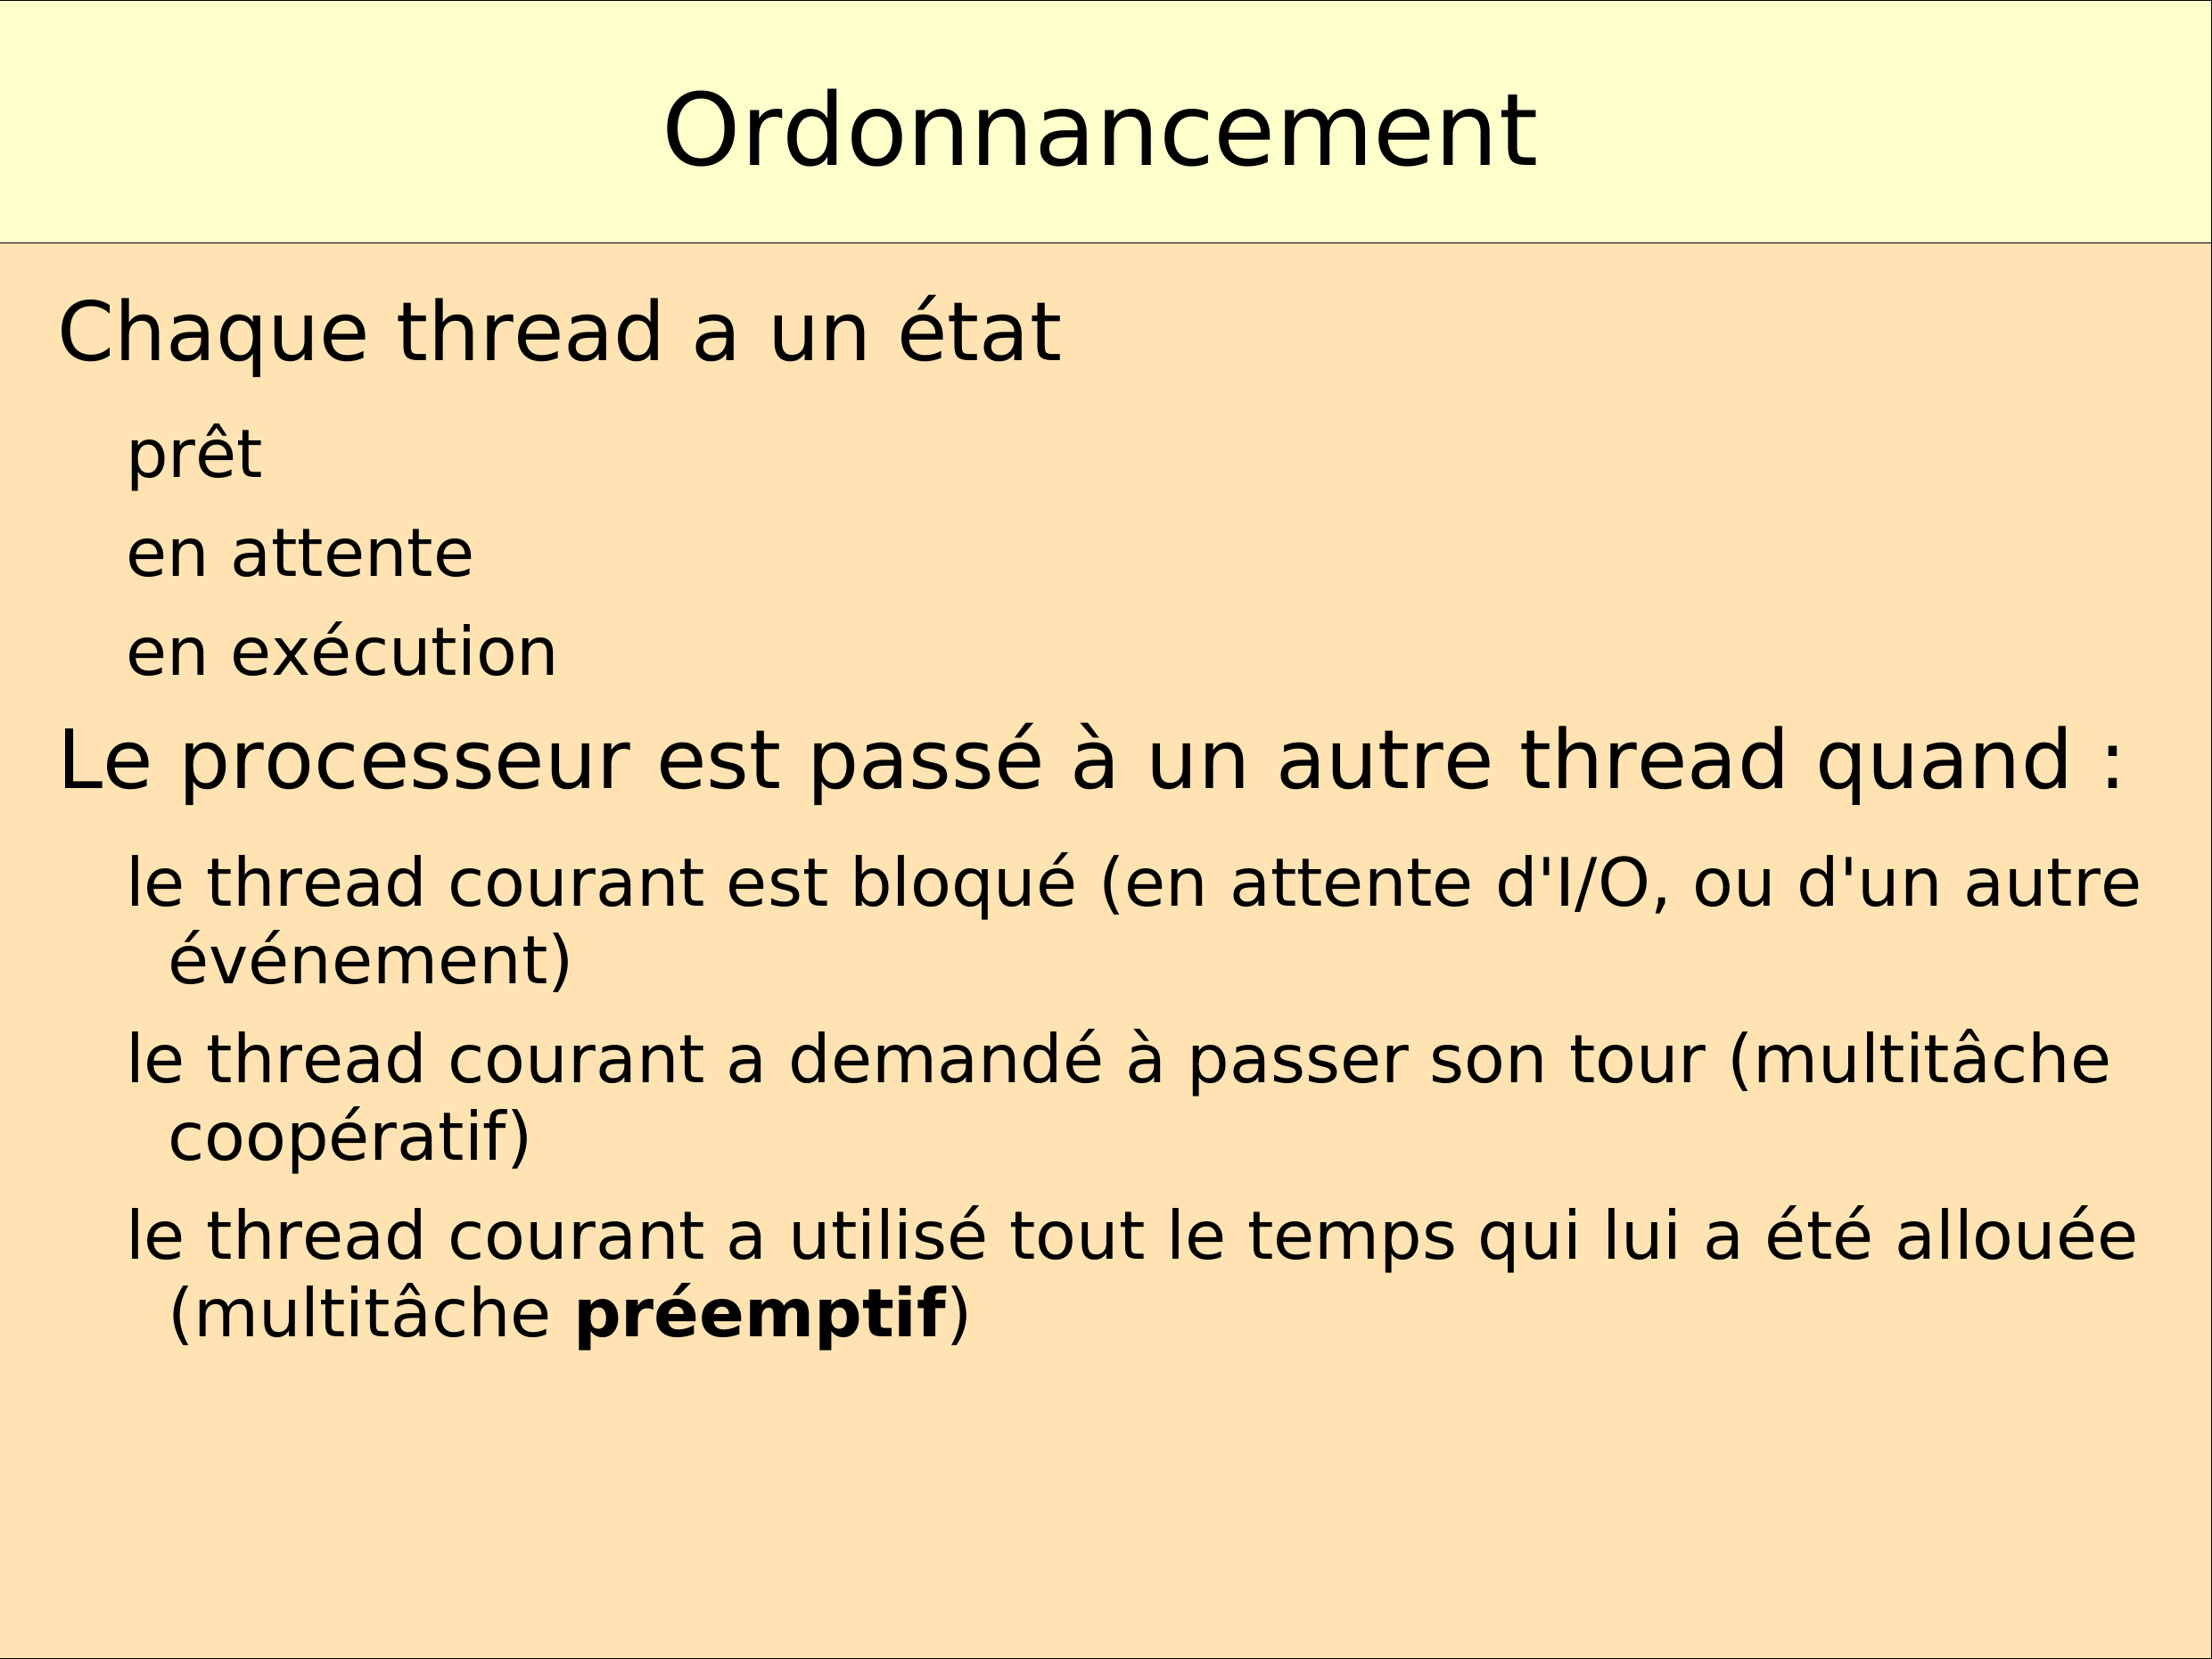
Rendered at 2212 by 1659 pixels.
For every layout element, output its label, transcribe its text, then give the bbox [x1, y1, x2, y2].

list Chaque thread a un état prêt en attente en exécution Le processeur est passé à un autre thread quand : le thread courant est bloqué (en attente d'I/O, ou d'un autre événement) le thread courant a demandé à passer son tour (multitâche coopératif) le thread courant a utilisé tout le temps qui lui a été allouée (multitâche préemptif) [41, 283, 2157, 1594]
title Ordonnancement [153, 51, 2048, 211]
